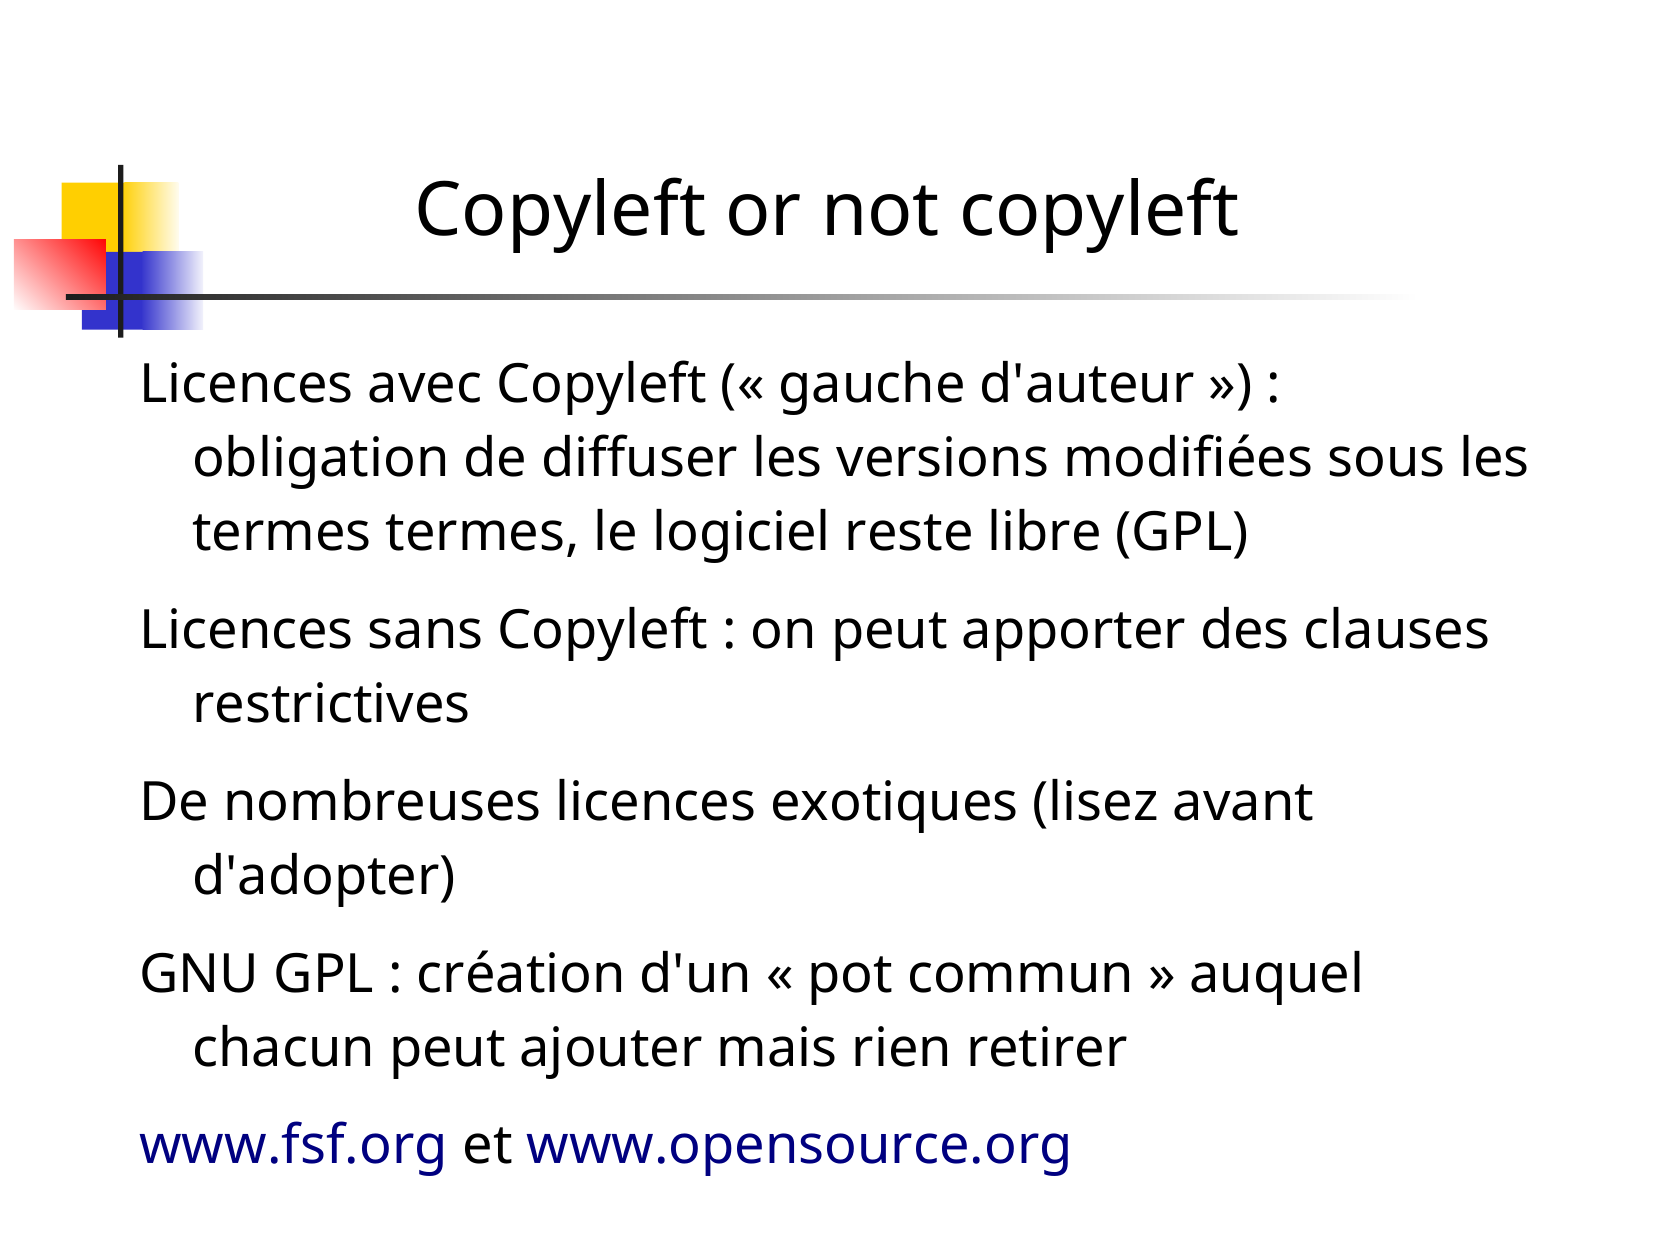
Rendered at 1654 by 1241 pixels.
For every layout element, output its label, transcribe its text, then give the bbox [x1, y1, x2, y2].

title Copyleft or not copyleft [121, 110, 1534, 303]
list Licences avec Copyleft (« gauche d'auteur ») : obligation de diffuser les versions modifiées sous les termes termes, le logiciel reste libre (GPL) Licences sans Copyleft : on peut apporter des clauses restrictives De nombreuses licences exotiques (lisez avant d'adopter) GNU GPL : création d'un « pot commun » auquel chacun peut ajouter mais rien retirer www.fsf.org et www.opensource.org [121, 344, 1534, 1112]
